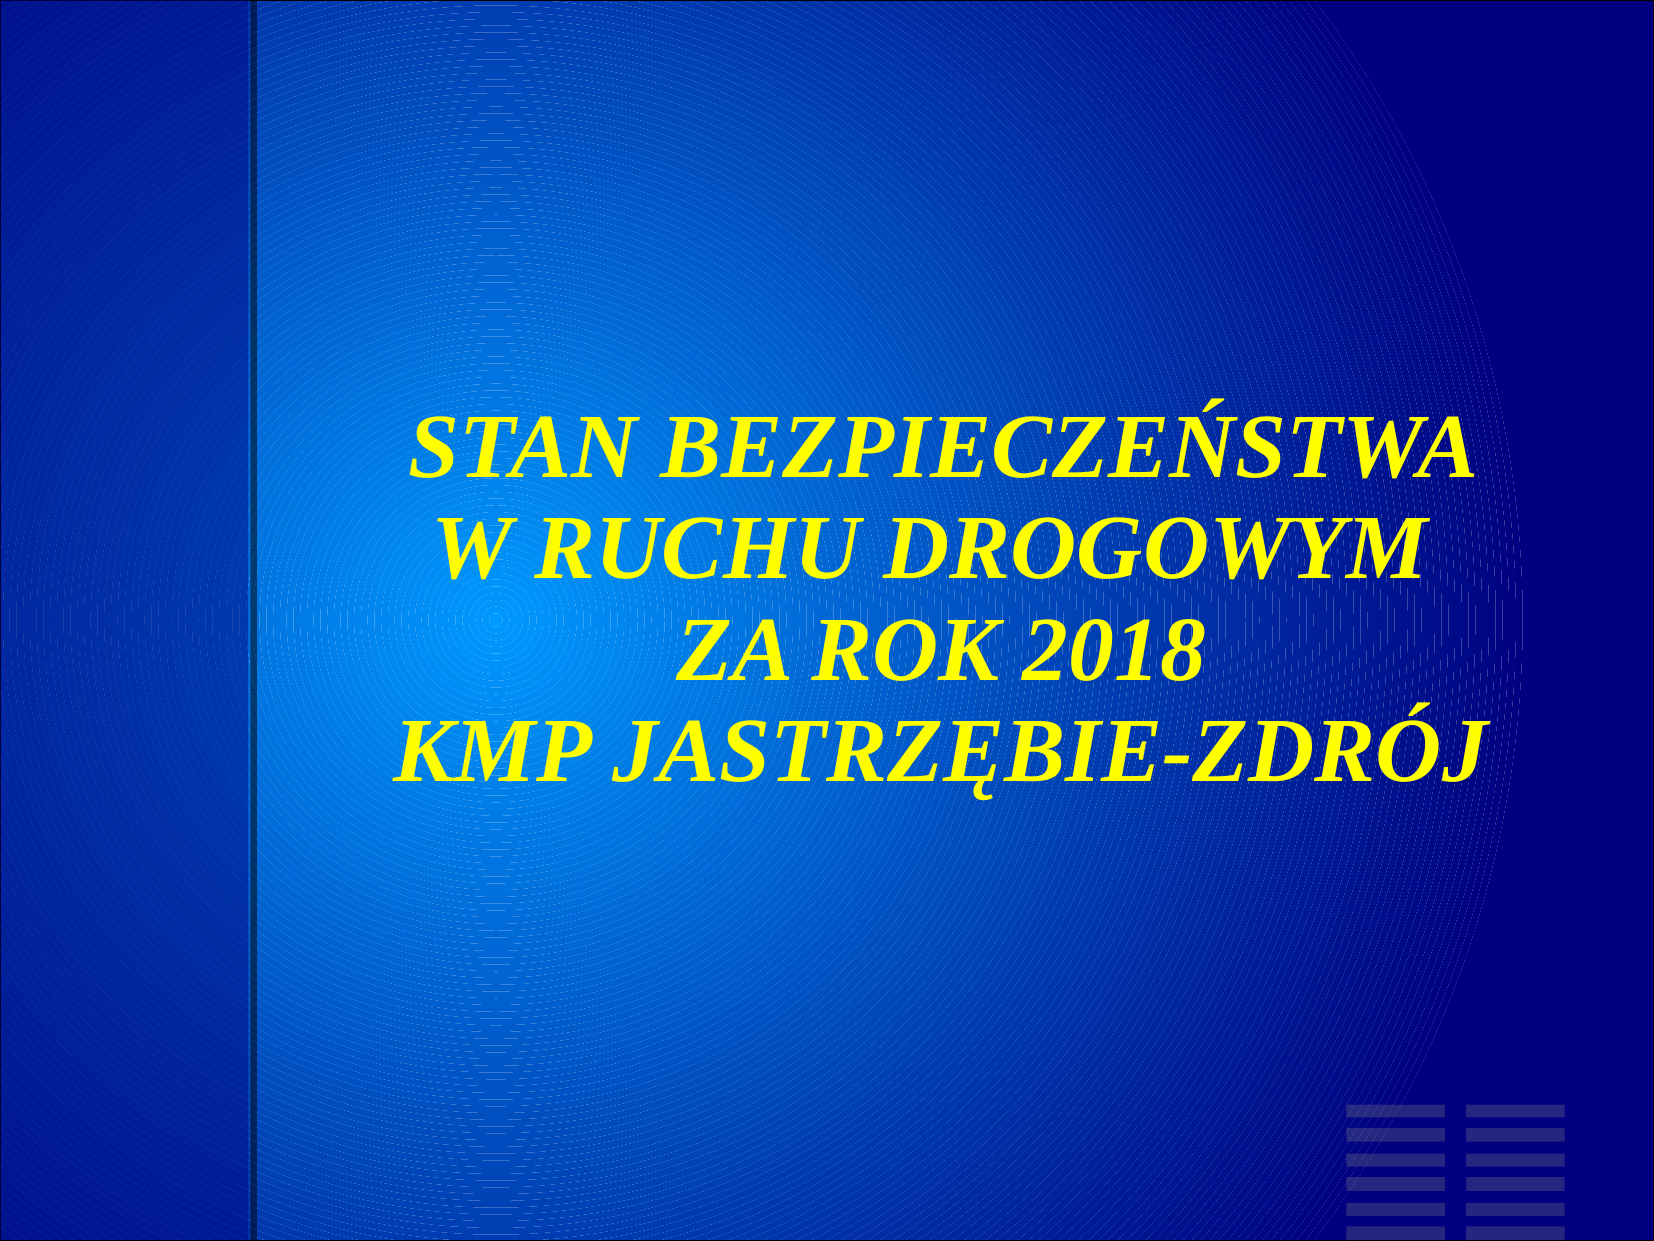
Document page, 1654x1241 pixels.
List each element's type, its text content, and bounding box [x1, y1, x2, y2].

text_box STAN BEZPIECZEŃSTWA W RUCHU DROGOWYM ZA ROK 2018 KMP JASTRZĘBIE-ZDRÓJ [289, 319, 1595, 1114]
